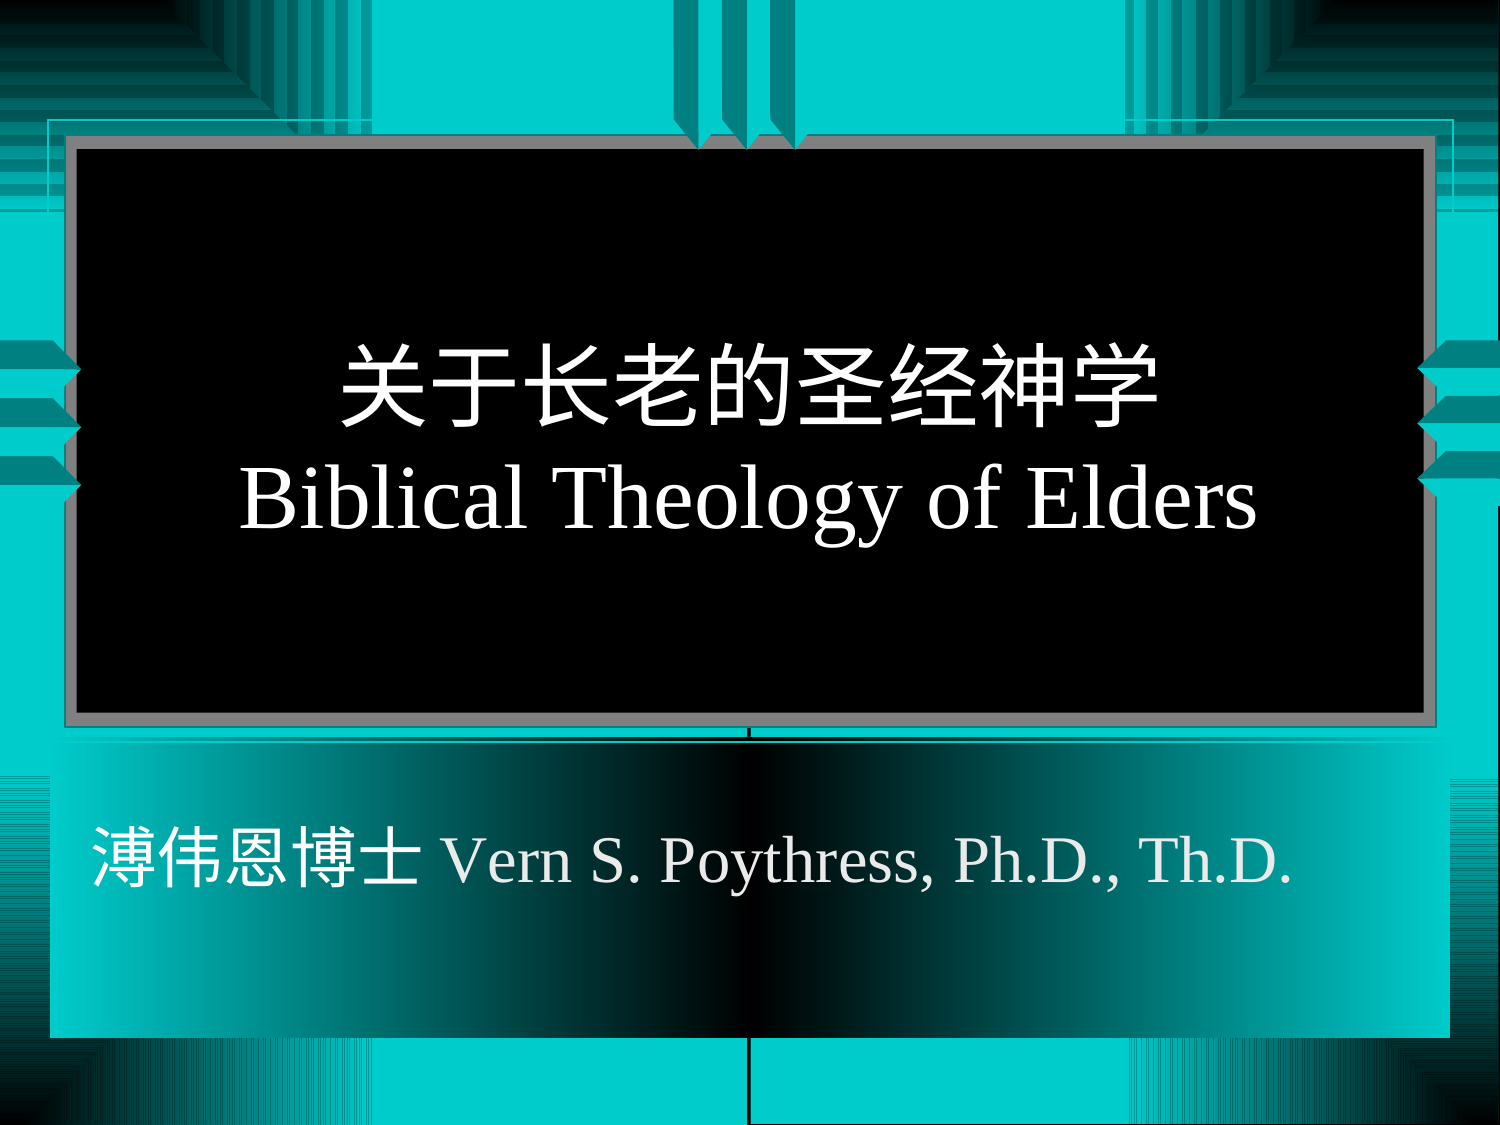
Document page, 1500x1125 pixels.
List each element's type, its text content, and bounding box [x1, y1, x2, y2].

subtitle 溥伟恩博士Vern S. Poythress, Ph.D., Th.D. [75, 712, 1425, 1006]
title 关于长老的圣经神学 Biblical Theology of Elders [112, 302, 1388, 561]
